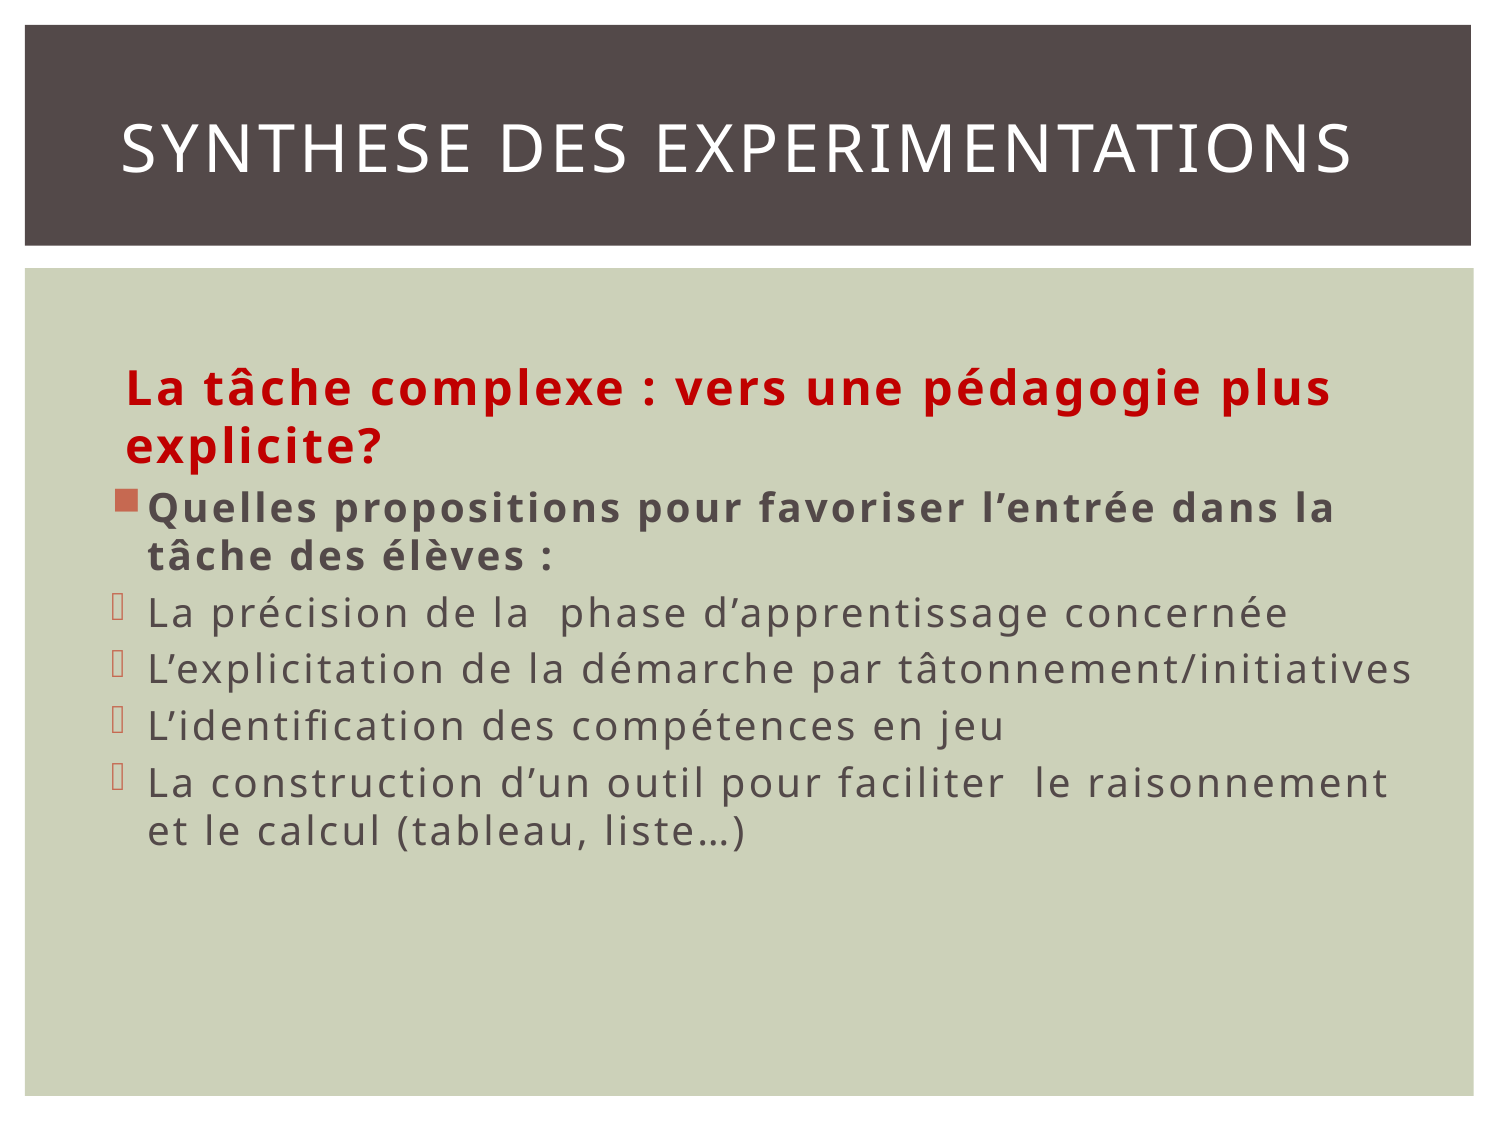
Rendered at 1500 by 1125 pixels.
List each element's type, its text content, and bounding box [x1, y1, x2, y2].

list La tâche complexe : vers une pédagogie plus explicite? Quelles propositions pour favoriser l’entrée dans la tâche des élèves : La précision de la phase d’apprentissage concernée L’explicitation de la démarche par tâtonnement/initiatives L’identification des compétences en jeu La construction d’un outil pour faciliter le raisonnement et le calcul (tableau, liste…) [88, 349, 1439, 910]
title SYNTHESE DES EXPERIMENTATIONS [75, 45, 1425, 327]
